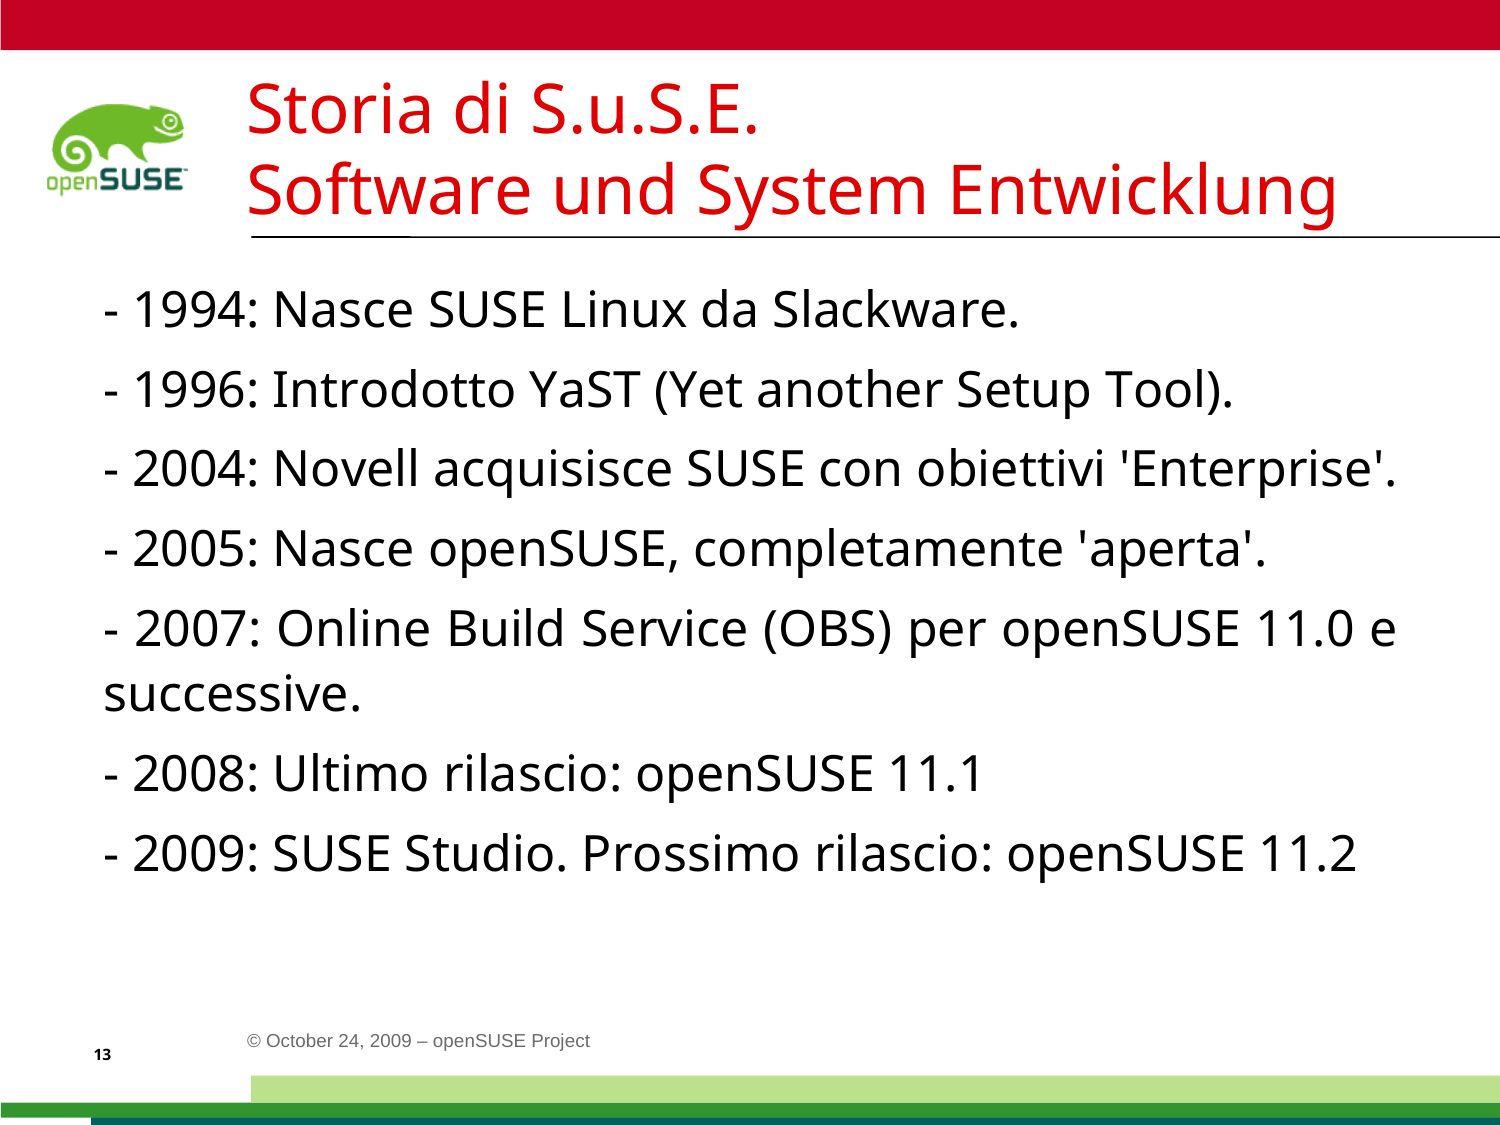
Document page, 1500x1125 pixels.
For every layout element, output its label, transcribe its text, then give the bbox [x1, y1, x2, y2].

picture [47, 104, 188, 197]
list - 1994: Nasce SUSE Linux da Slackware. - 1996: Introdotto YaST (Yet another Setup Tool). - 2004: Novell acquisisce SUSE con obiettivi 'Enterprise'. - 2005: Nasce openSUSE, completamente 'aperta'. - 2007: Online Build Service (OBS) per openSUSE 11.0 e successive. - 2008: Ultimo rilascio: openSUSE 11.1 - 2009: SUSE Studio. Prossimo rilascio: openSUSE 11.2 [88, 267, 1477, 995]
title Storia di S.u.S.E. Software und System Entwicklung [246, 52, 1409, 247]
